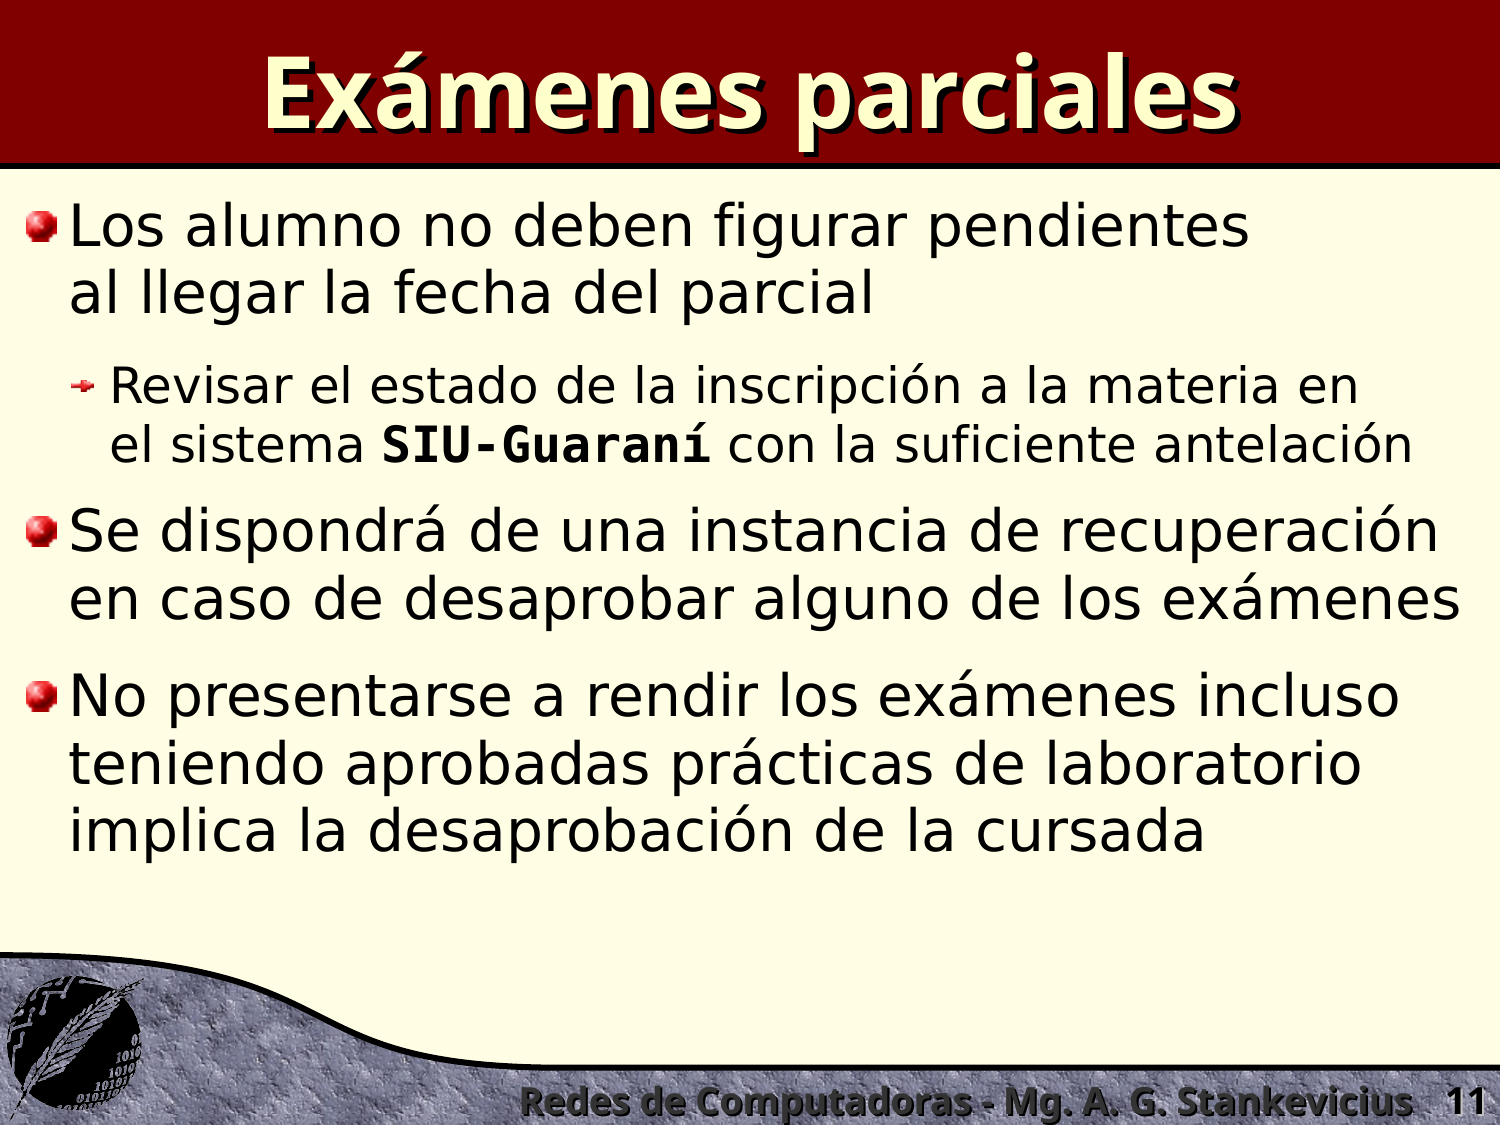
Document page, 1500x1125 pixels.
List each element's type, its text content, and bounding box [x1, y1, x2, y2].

picture [0, 959, 1500, 1125]
title Exámenes parciales [15, 5, 1485, 160]
list Los alumno no deben figurar pendientes al llegar la fecha del parcial Revisar el estado de la inscripción a la materia en el sistema SIU-Guaraní con la suficiente antelación Se dispondrá de una instancia de recuperación en caso de desaprobar alguno de los exámenes No presentarse a rendir los exámenes incluso teniendo aprobadas prácticas de laboratorio implica la desaprobación de la cursada [11, 192, 1486, 866]
picture [1047, 1100, 1054, 1110]
picture [790, 1100, 795, 1110]
